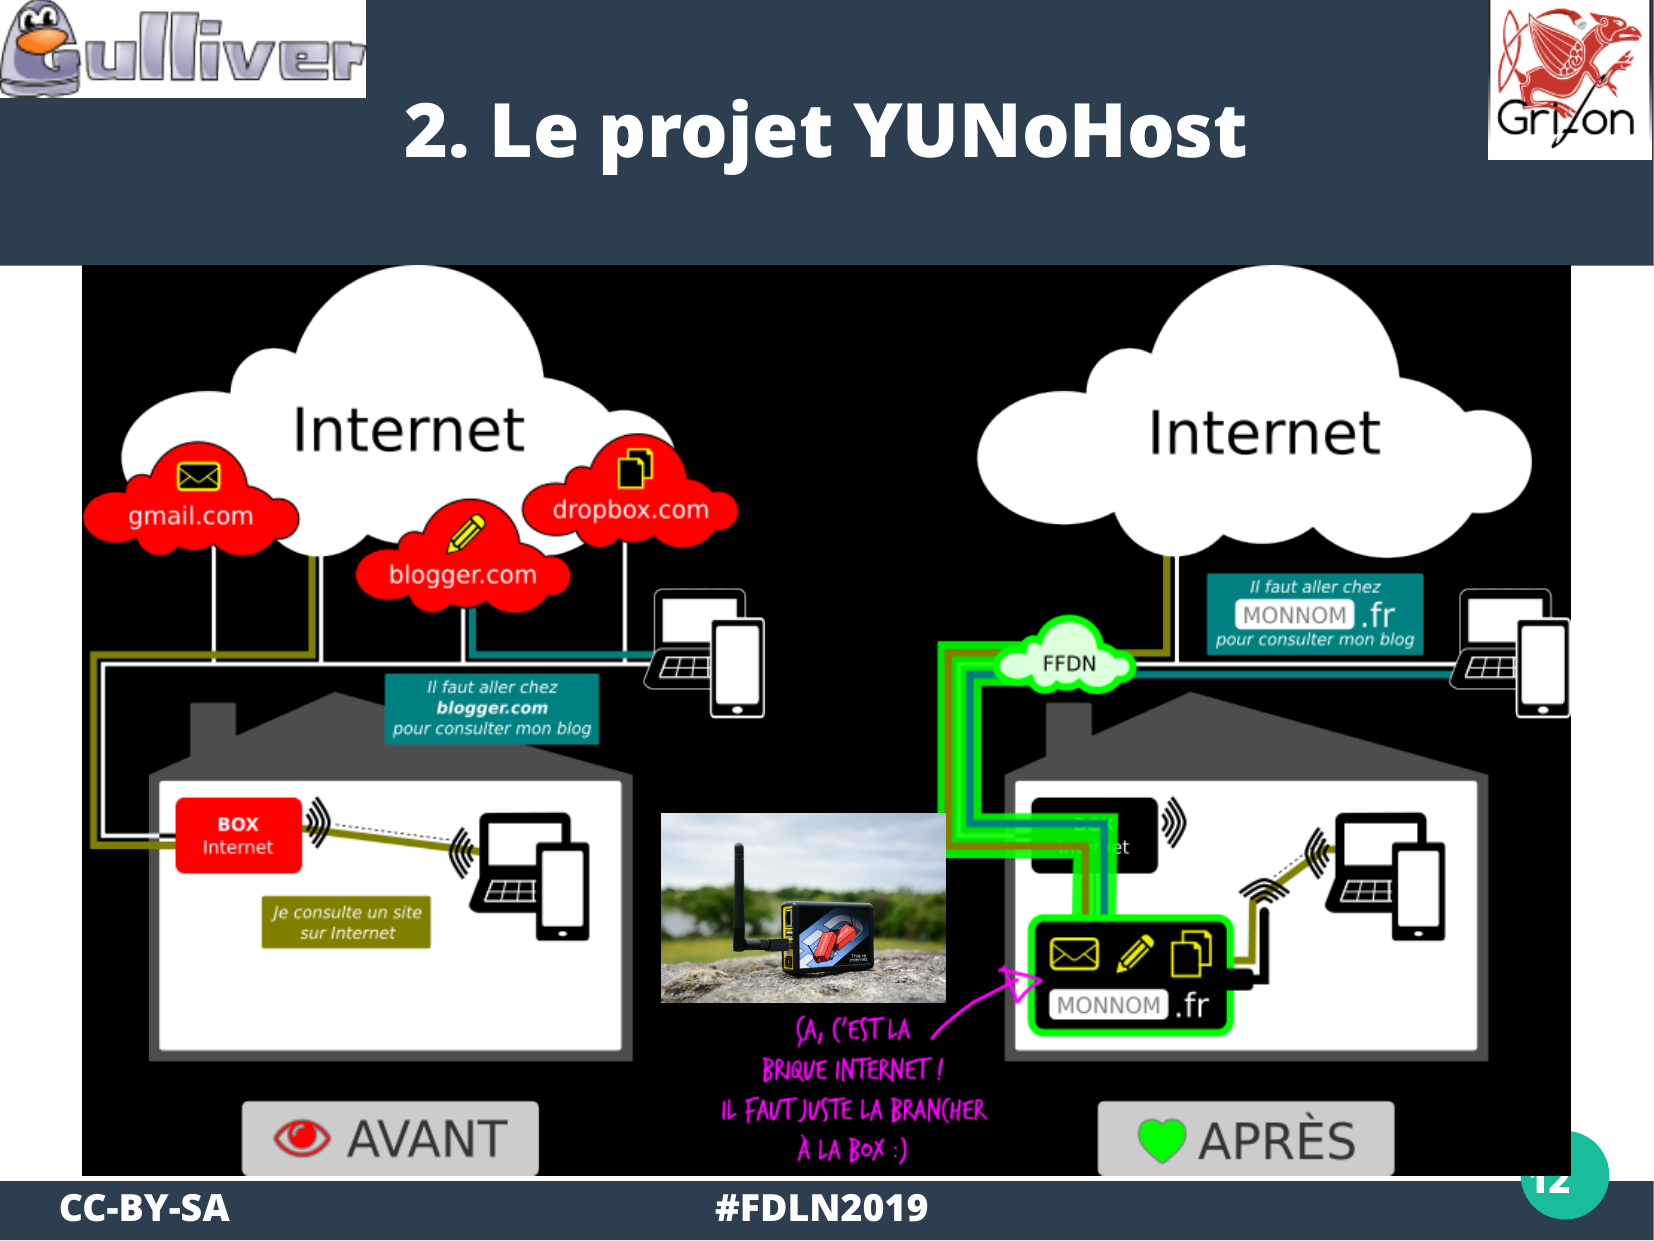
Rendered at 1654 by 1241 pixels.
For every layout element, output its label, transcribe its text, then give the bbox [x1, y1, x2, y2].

picture [0, 0, 367, 98]
picture [82, 265, 1571, 1176]
picture [1488, 0, 1652, 160]
title 2. Le projet YUNoHost [59, 49, 1595, 207]
